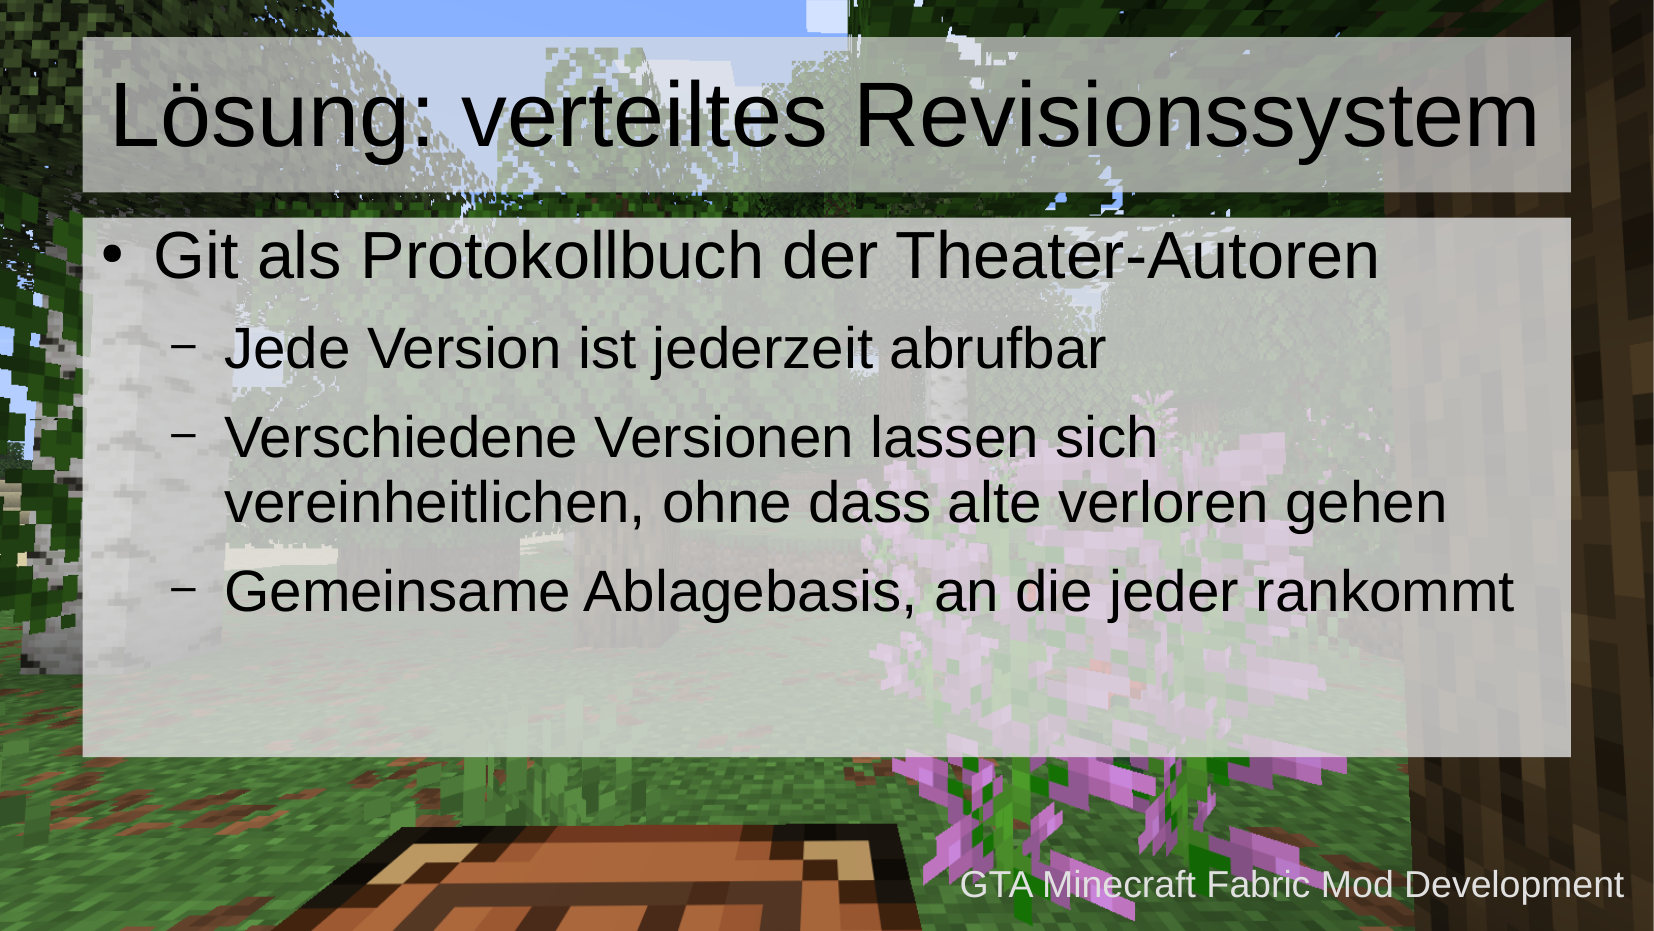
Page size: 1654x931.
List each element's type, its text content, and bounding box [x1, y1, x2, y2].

title Lösung: verteiltes Revisionssystem [82, 37, 1571, 193]
picture [0, 0, 1654, 931]
list Git als Protokollbuch der Theater-Autoren Jede Version ist jederzeit abrufbar Verschiedene Versionen lassen sich vereinheitlichen, ohne dass alte verloren gehen Gemeinsame Ablagebasis, an die jeder rankommt [82, 217, 1571, 758]
